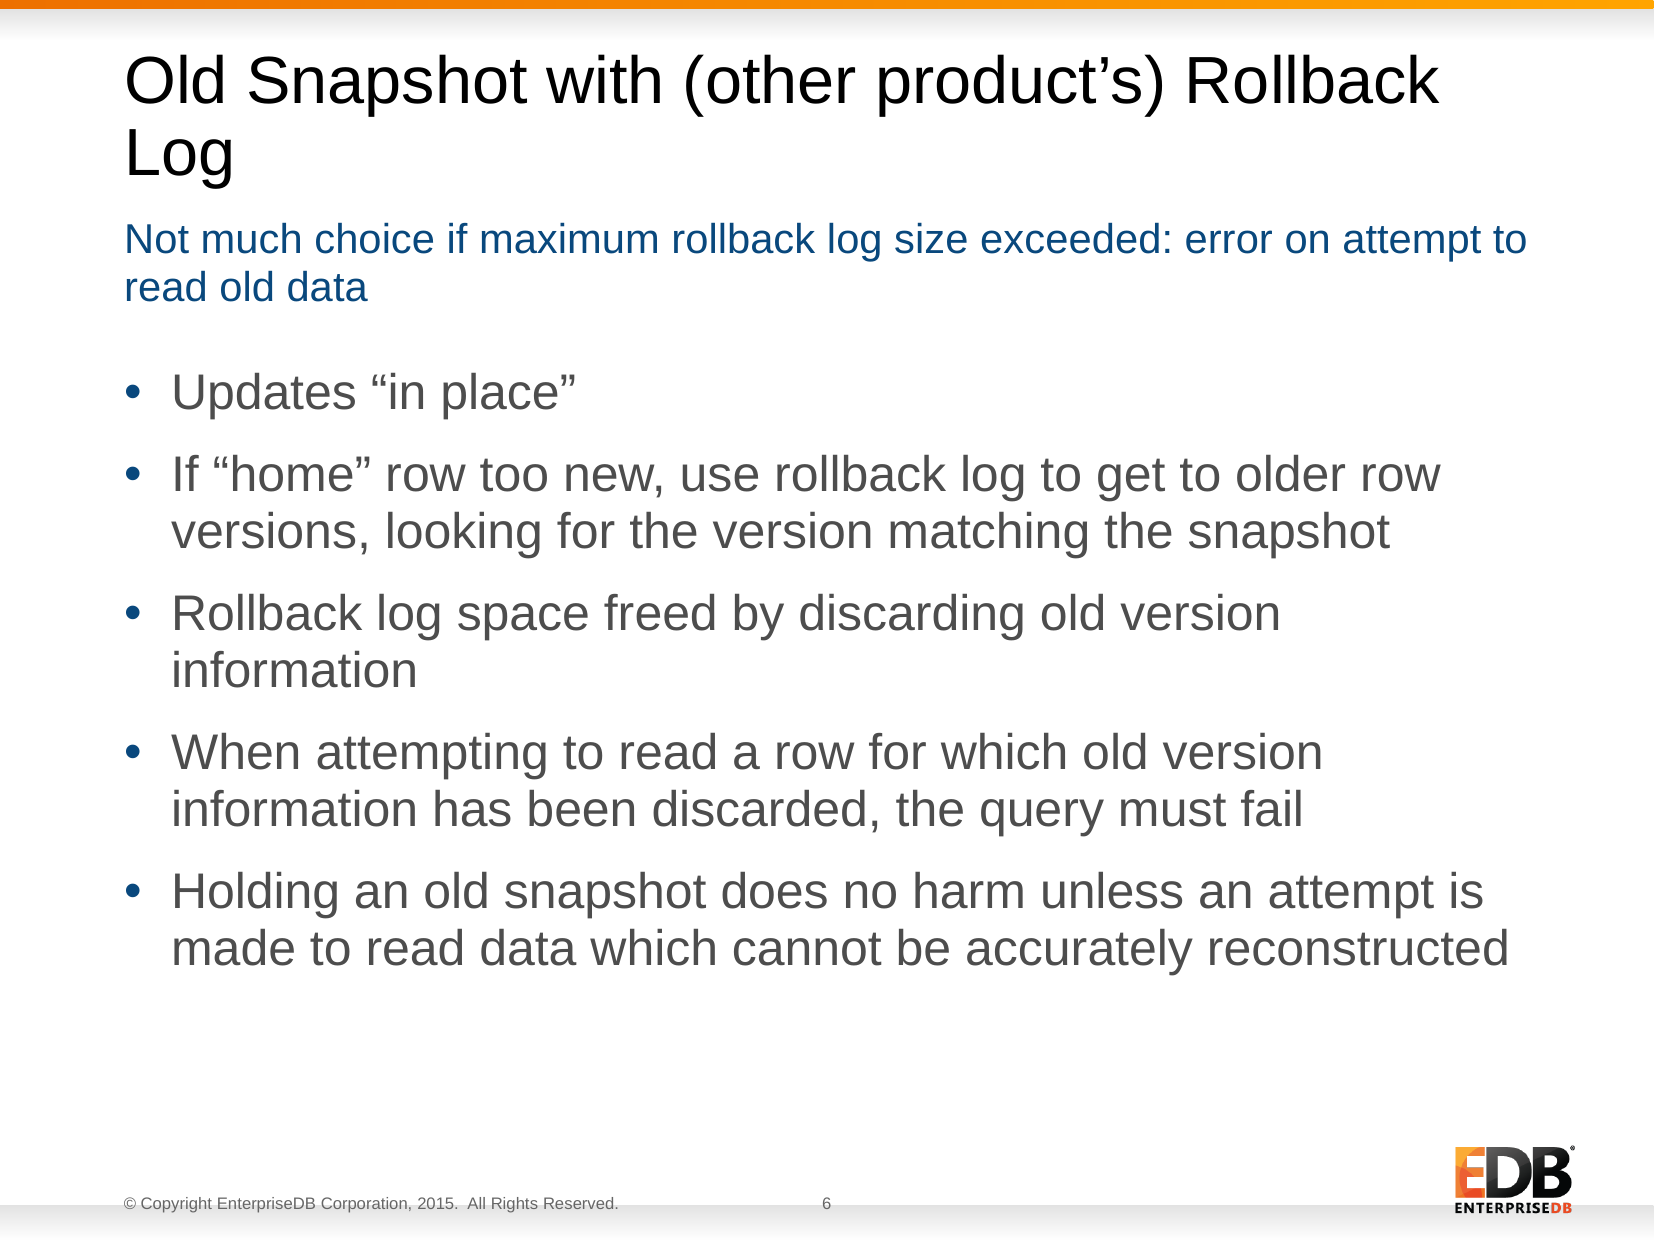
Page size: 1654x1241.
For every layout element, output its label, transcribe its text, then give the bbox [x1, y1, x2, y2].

list Not much choice if maximum rollback log size exceeded: error on attempt to read old data [109, 208, 1549, 288]
list Updates “in place” If “home” row too new, use rollback log to get to older row versions, looking for the version matching the snapshot Rollback log space freed by discarding old version information When attempting to read a row for which old version information has been discarded, the query must fail Holding an old snapshot does no harm unless an attempt is made to read data which cannot be accurately reconstructed [109, 356, 1546, 1085]
picture [1453, 1142, 1576, 1214]
title Old Snapshot with (other product’s) Rollback Log [109, 29, 1546, 208]
